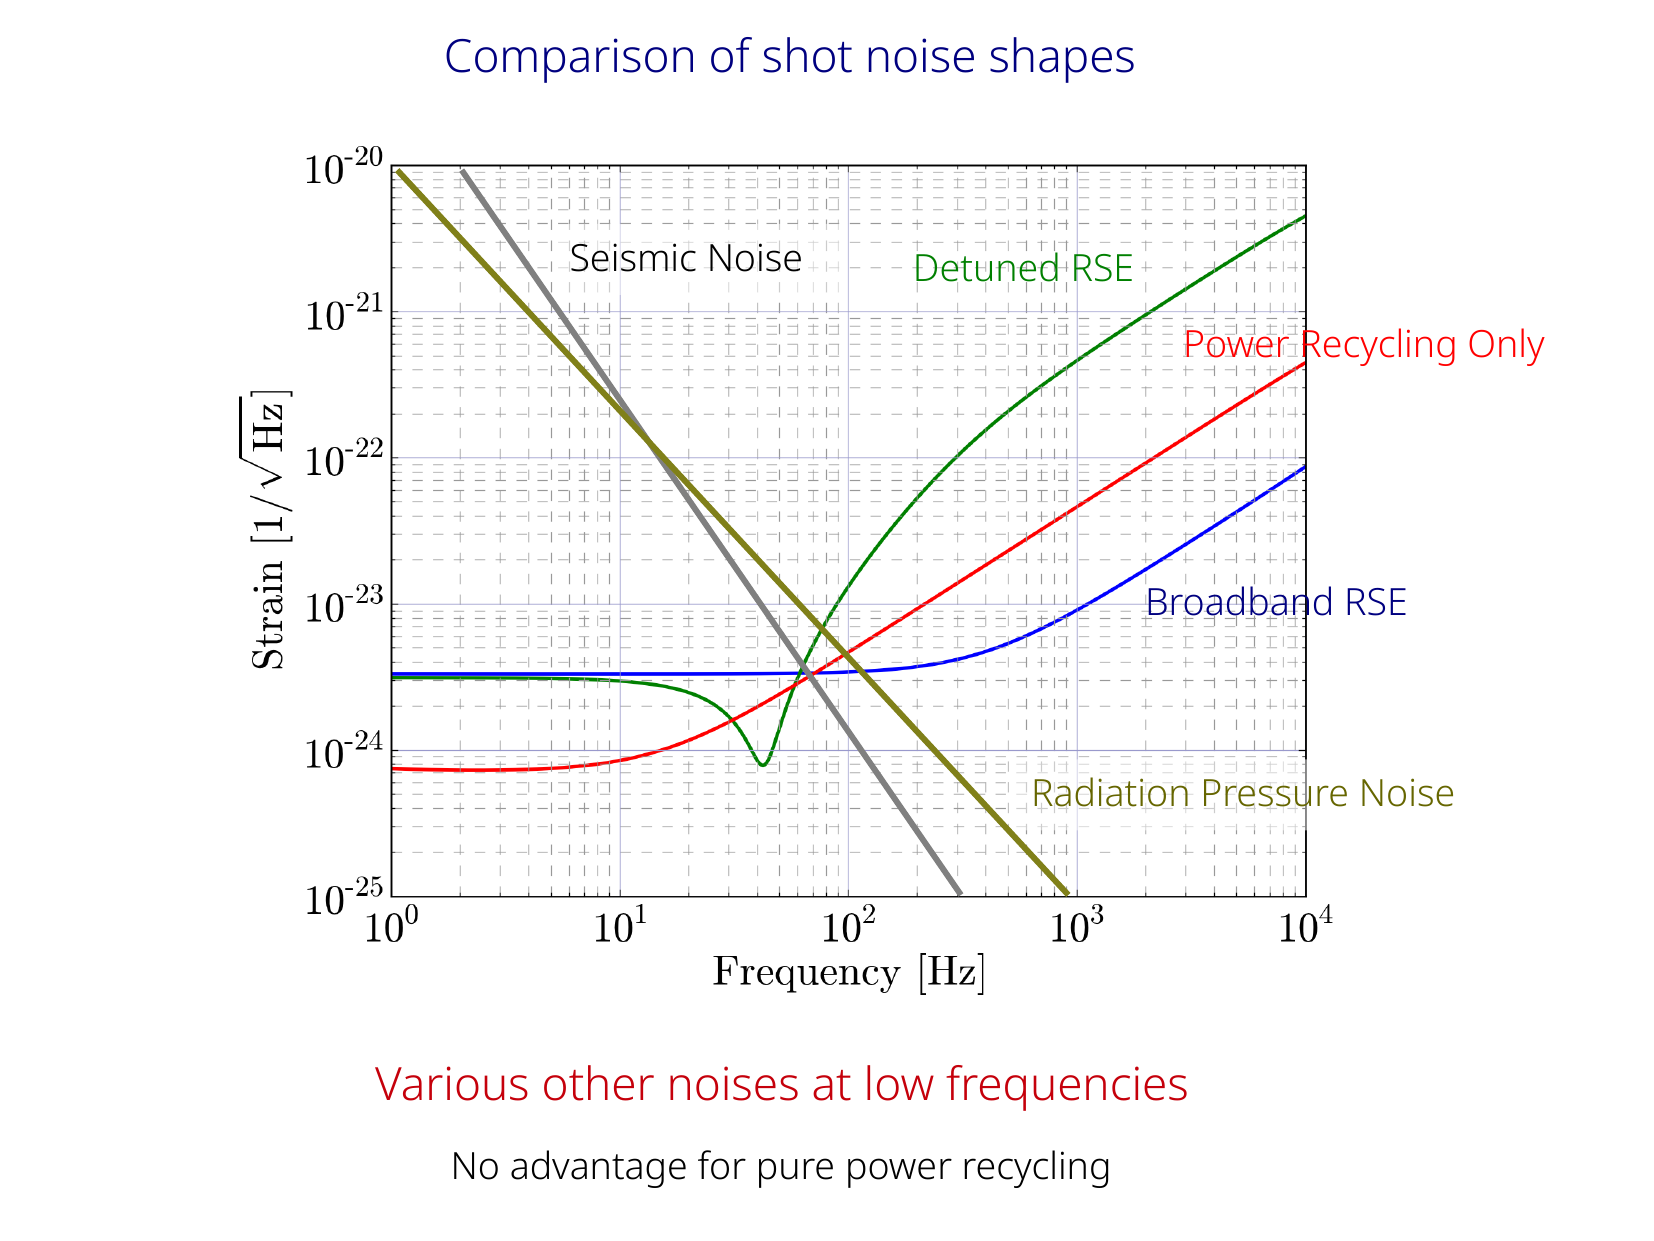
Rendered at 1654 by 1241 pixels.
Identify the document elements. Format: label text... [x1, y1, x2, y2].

text_box Detuned RSE [898, 233, 1177, 305]
picture [219, 133, 1344, 1008]
text_box Power Recycling Only [1168, 310, 1602, 382]
text_box Comparison of shot noise shapes [429, 16, 1225, 100]
text_box Various other noises at low frequencies [360, 1043, 1294, 1128]
text_box Radiation Pressure Noise [1016, 759, 1517, 831]
text_box No advantage for pure power recycling [435, 1132, 1203, 1204]
text_box Broadband RSE [1130, 567, 1457, 640]
text_box Seismic Noise [554, 223, 844, 295]
